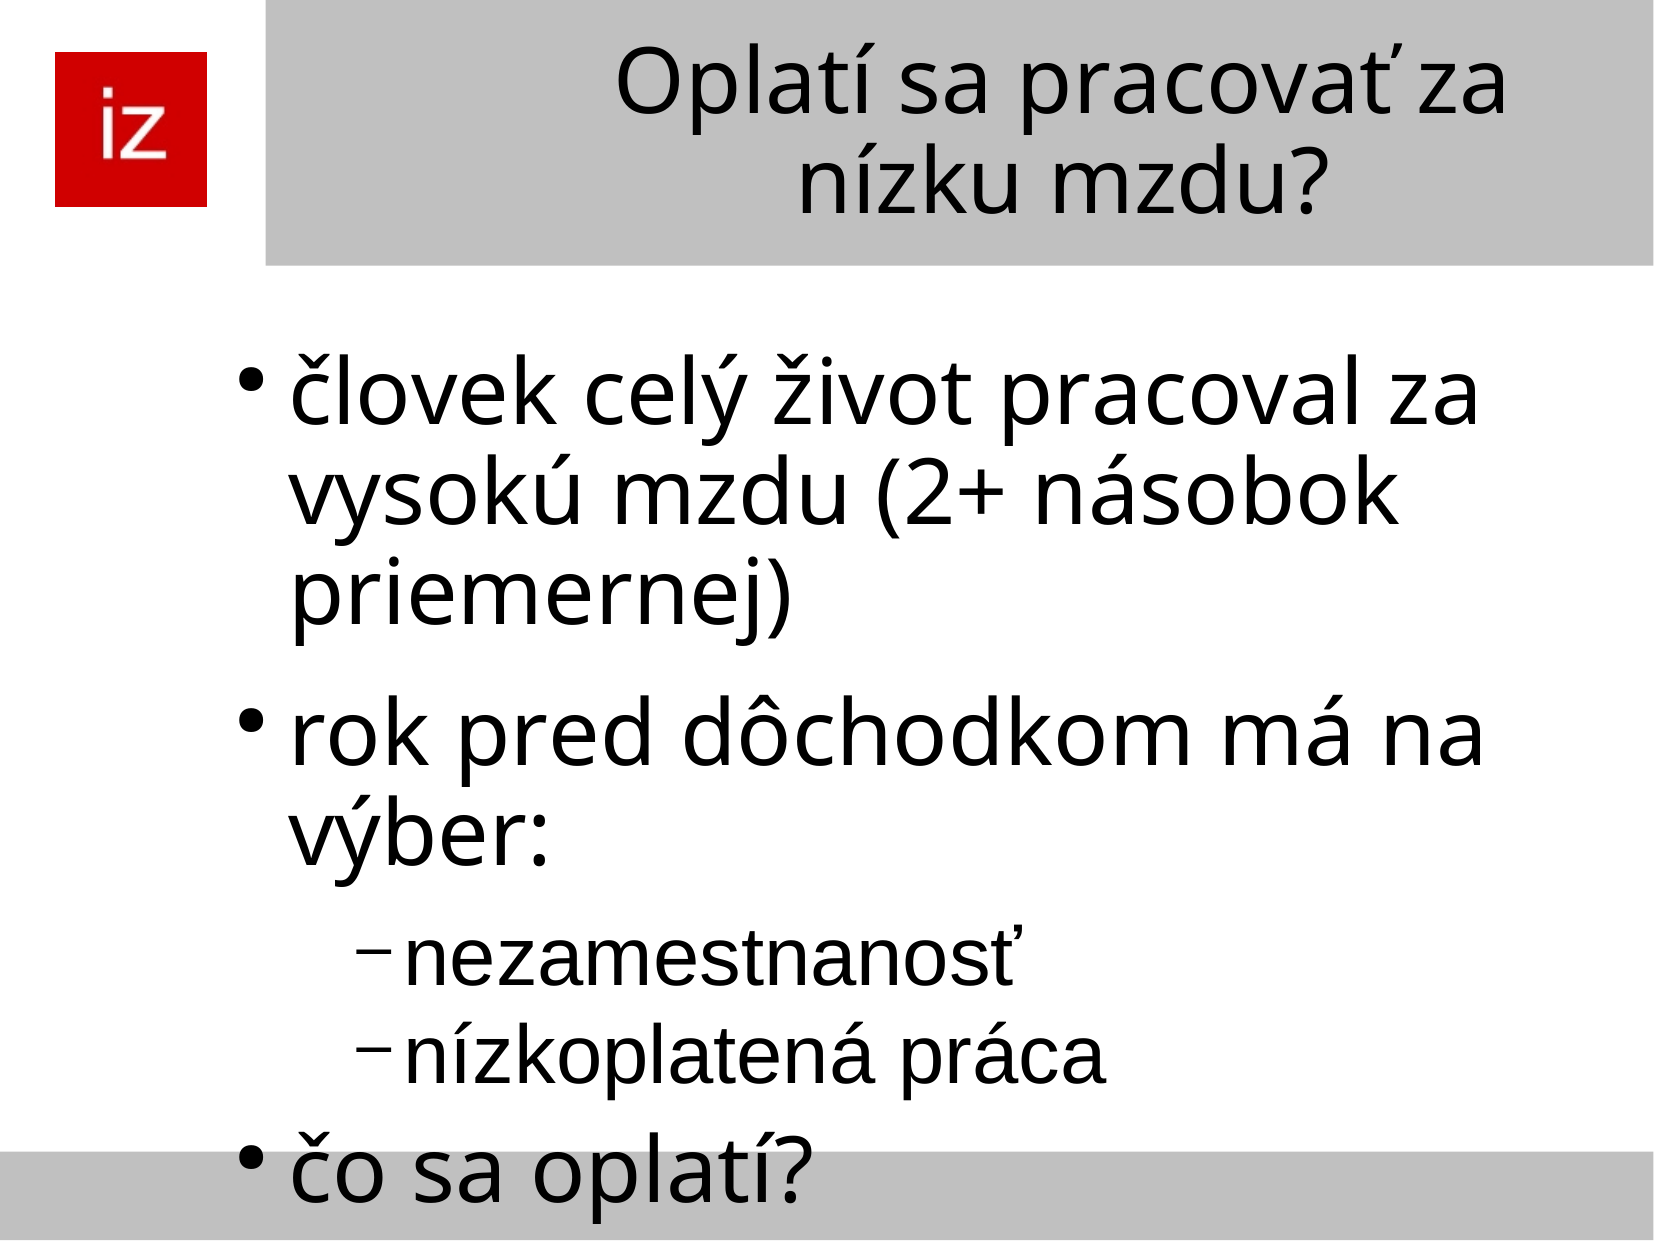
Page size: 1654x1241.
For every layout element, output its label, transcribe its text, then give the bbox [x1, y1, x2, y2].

title Oplatí sa pracovať za nízku mzdu? [561, 29, 1565, 237]
list človek celý život pracoval za vysokú mzdu (2+ násobok priemernej) rok pred dôchodkom má na výber: nezamestnanosť nízkoplatená práca čo sa oplatí? [121, 344, 1533, 1126]
picture [55, 52, 207, 207]
